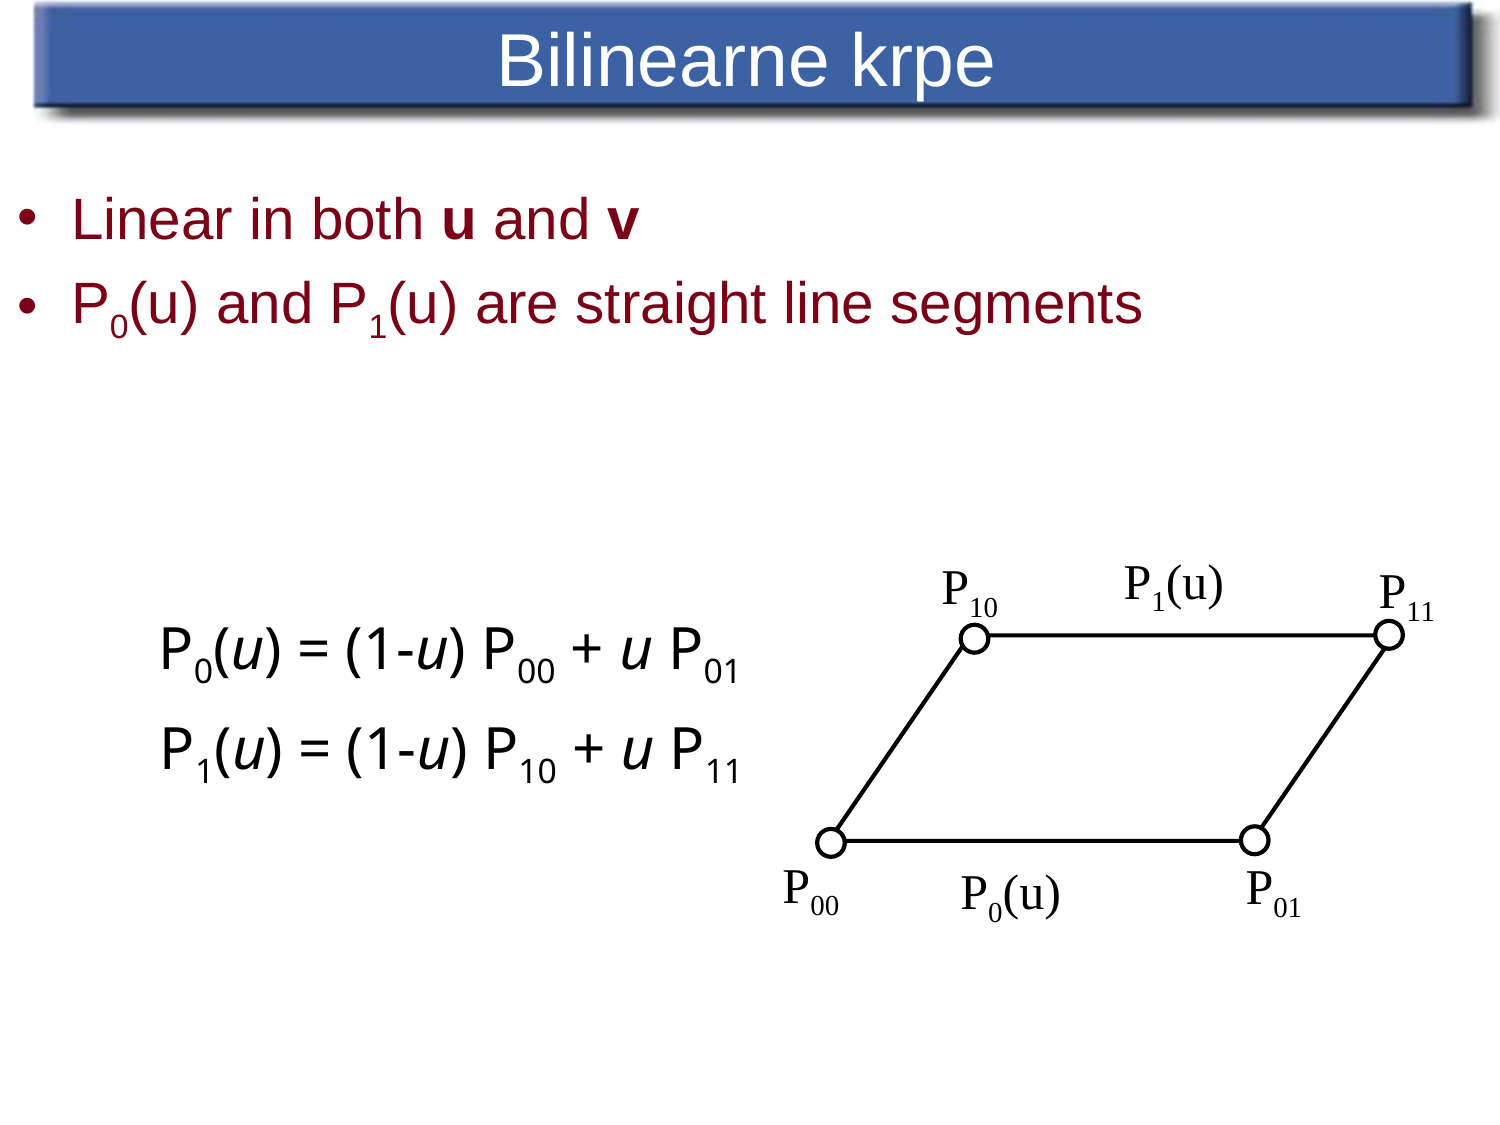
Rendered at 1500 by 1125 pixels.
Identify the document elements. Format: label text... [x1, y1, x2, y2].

text_box P1(u) = (1-u) P10 + u P11 [145, 703, 837, 815]
text_box P00 [767, 845, 855, 930]
text_box P0(u) = (1-u) P00 + u P01 [143, 603, 835, 715]
text_box P1(u) [1108, 541, 1240, 626]
picture [32, 0, 1500, 127]
list Linear in both u and v P0(u) and P1(u) are straight line segments [3, 173, 1498, 1026]
text_box [1375, 620, 1403, 649]
text_box P10 [926, 547, 1014, 631]
text_box P01 [1230, 847, 1318, 931]
text_box P11 [1363, 551, 1451, 635]
text_box P0(u) [945, 852, 1077, 937]
text_box [1240, 826, 1269, 855]
text_box [960, 624, 989, 653]
text_box [817, 828, 845, 857]
title Bilinearne krpe [0, 0, 1493, 114]
